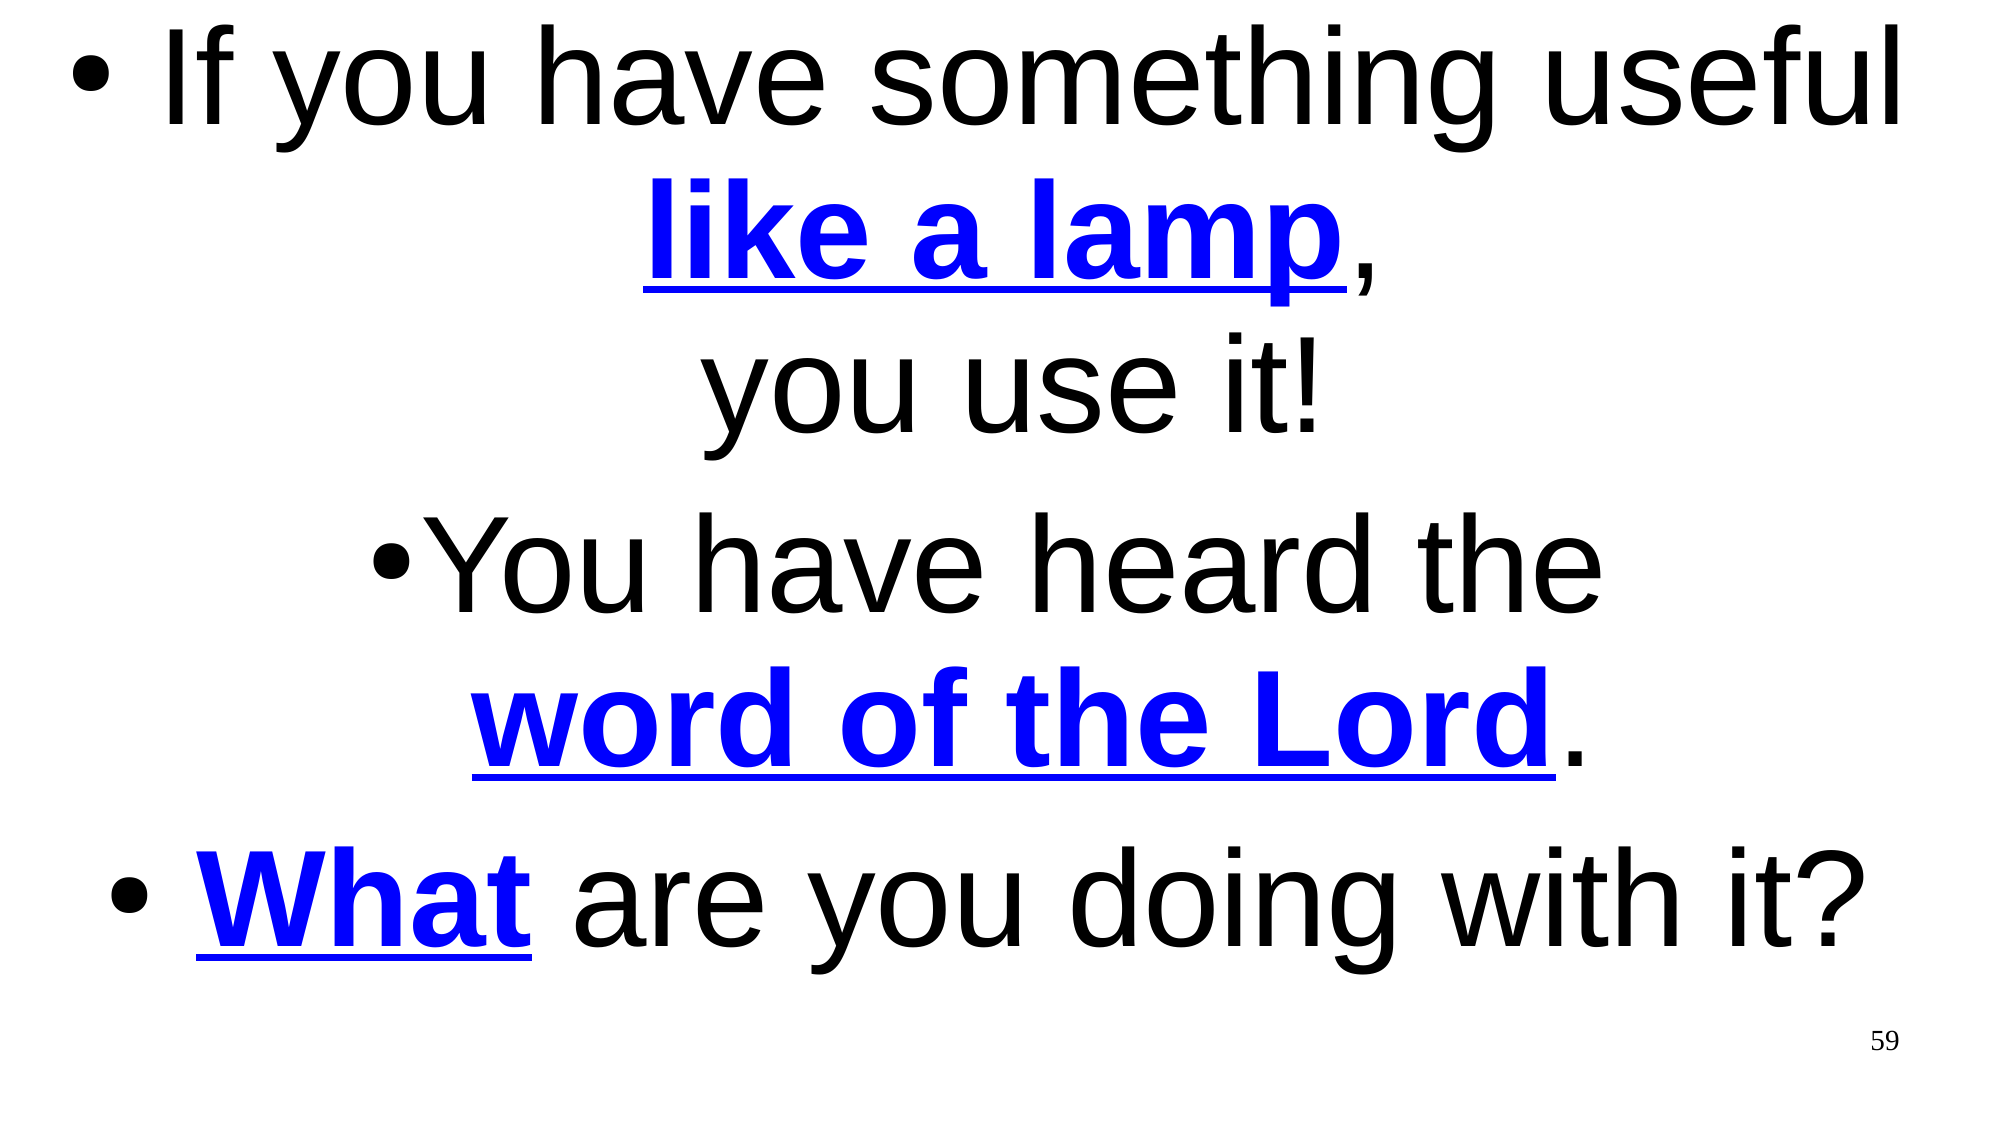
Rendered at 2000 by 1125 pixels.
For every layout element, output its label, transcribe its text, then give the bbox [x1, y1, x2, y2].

list If you have something useful like a lamp, you use it! You have heard the word of the Lord. What are you doing with it? [0, 0, 1996, 1123]
